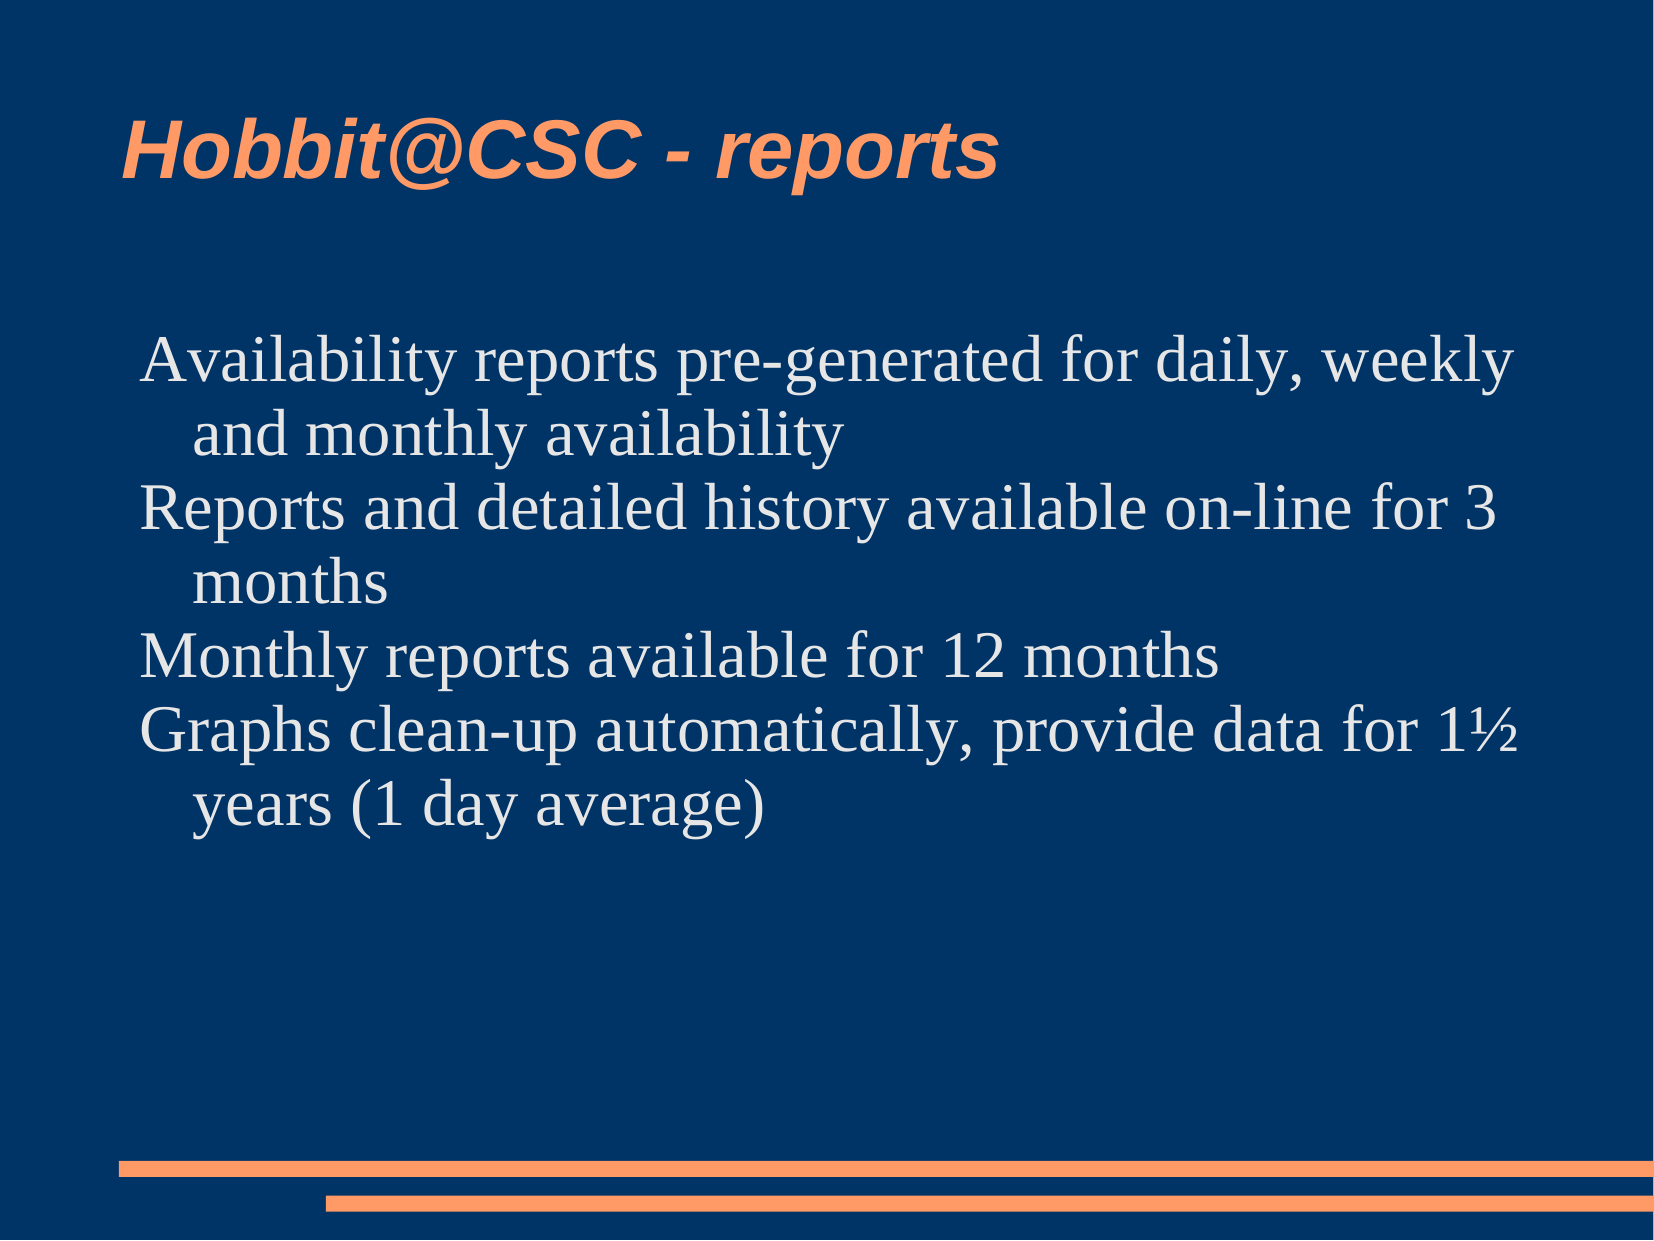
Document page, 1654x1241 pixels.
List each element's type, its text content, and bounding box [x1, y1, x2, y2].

list Availability reports pre-generated for daily, weekly and monthly availability Reports and detailed history available on-line for 3 months Monthly reports available for 12 months Graphs clean-up automatically, provide data for 1½ years (1 day average) [121, 322, 1561, 1133]
title Hobbit@CSC - reports [121, 46, 1534, 254]
